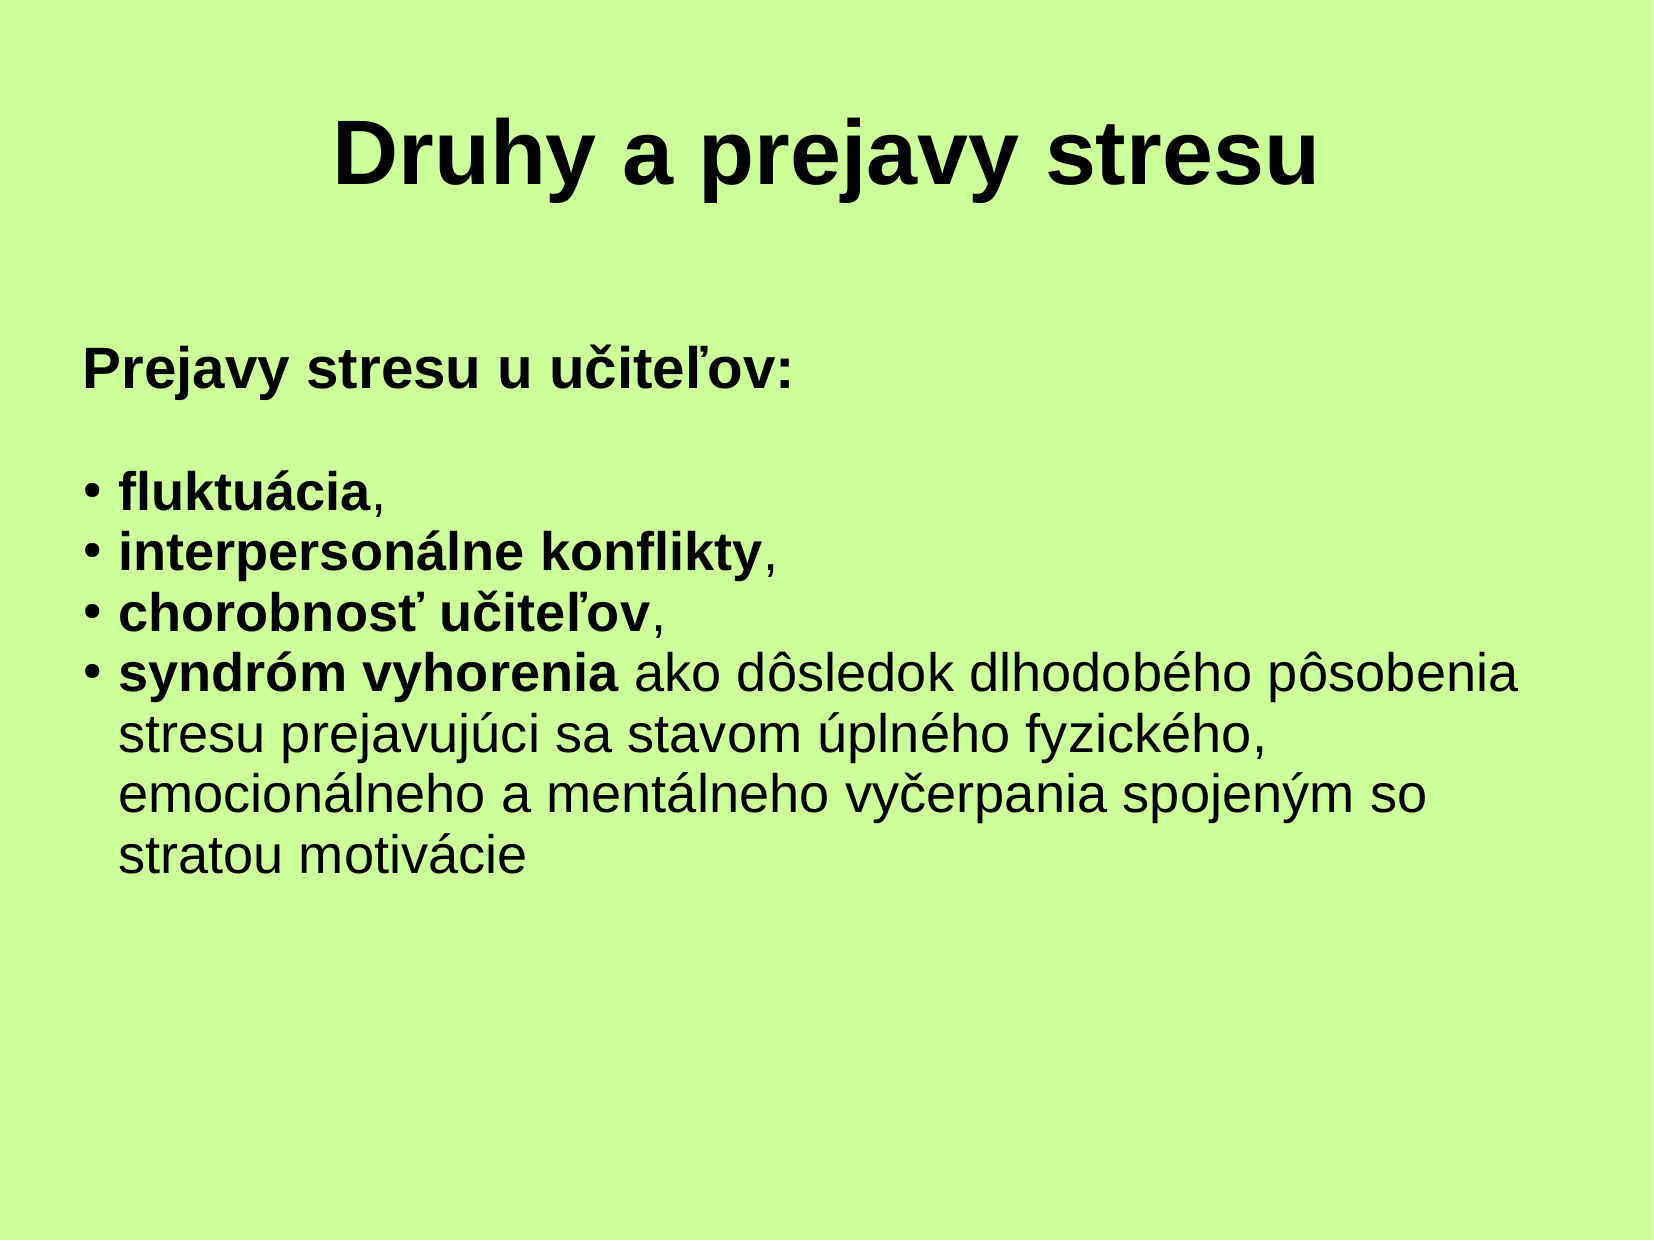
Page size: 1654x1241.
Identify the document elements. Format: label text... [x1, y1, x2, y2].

title Druhy a prejavy stresu [82, 49, 1571, 257]
subtitle Prejavy stresu u učiteľov: fluktuácia, interpersonálne konflikty, chorobnosť učiteľov, syndróm vyhorenia ako dôsledok dlhodobého pôsobenia stresu prejavujúci sa stavom úplného fyzického, emocionálneho a mentálneho vyčerpania spojeným so stratou motivácie [82, 335, 1571, 1155]
